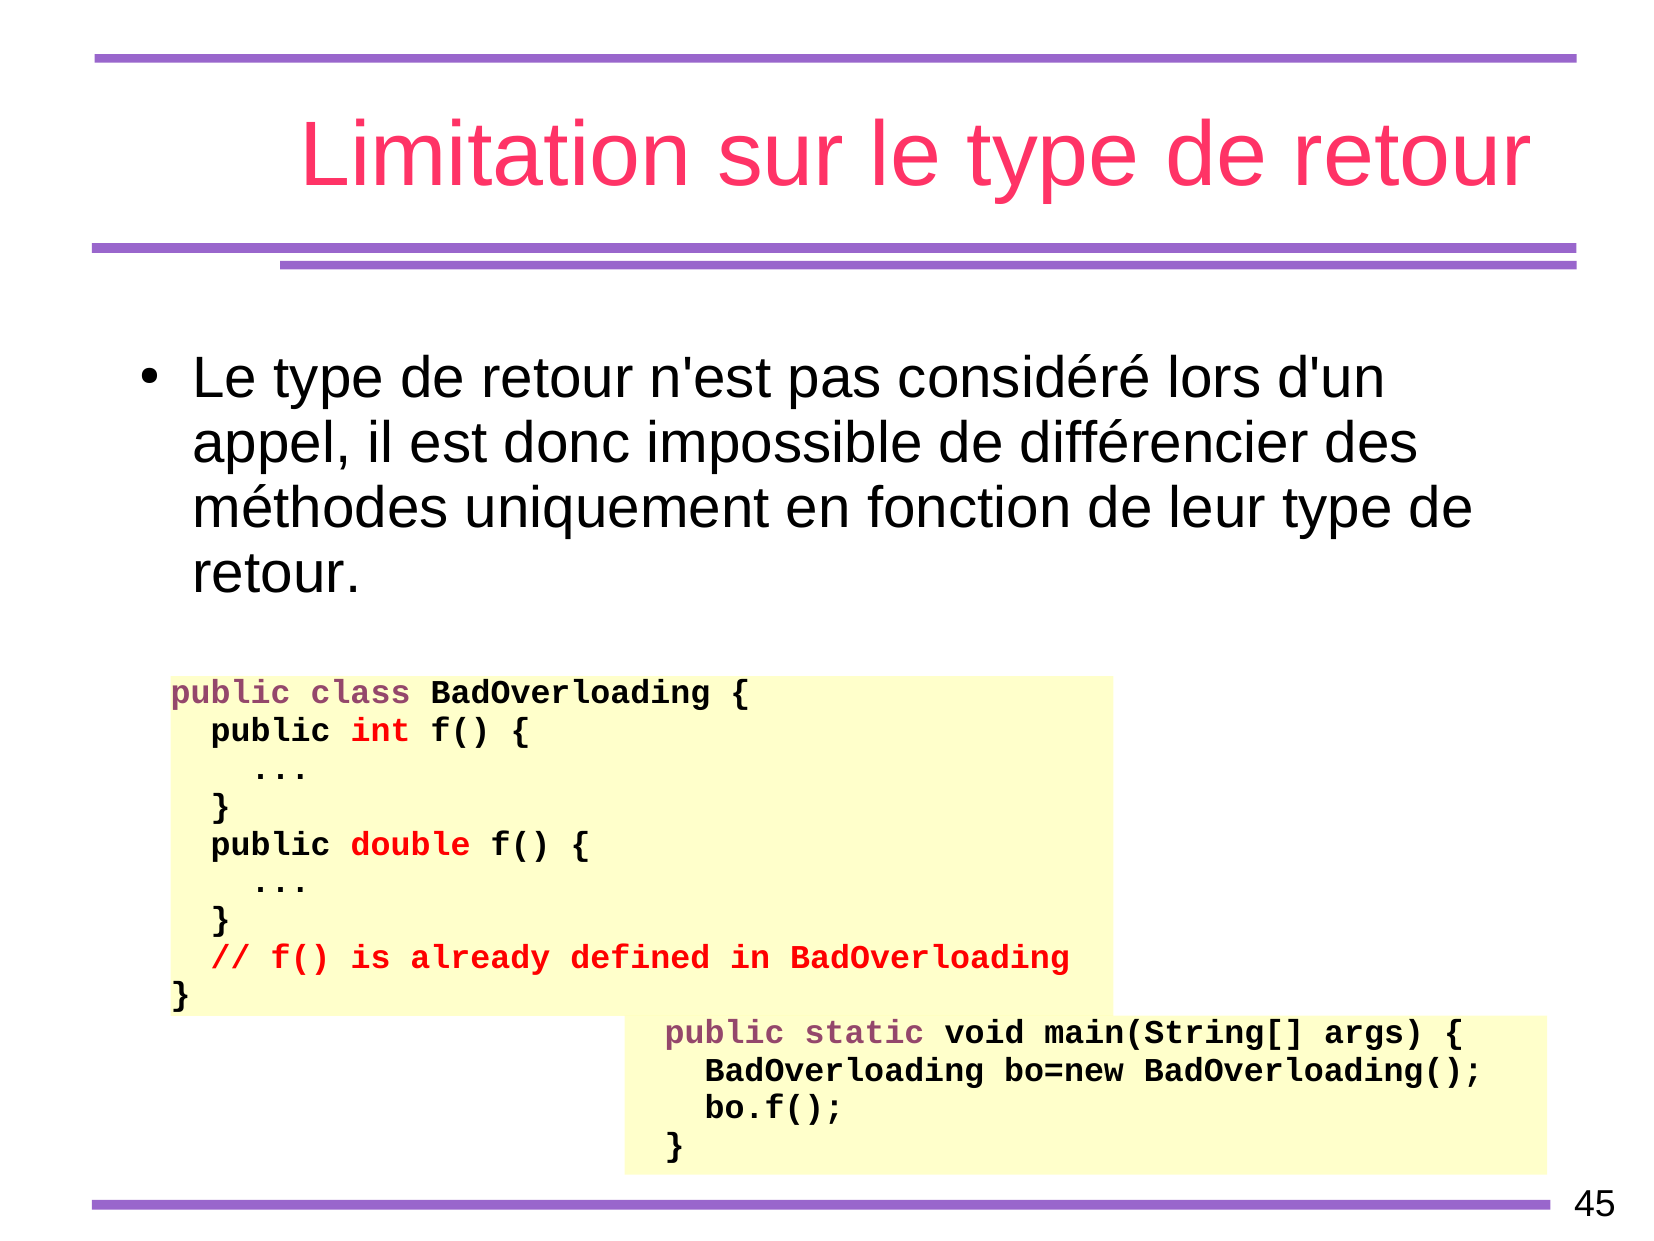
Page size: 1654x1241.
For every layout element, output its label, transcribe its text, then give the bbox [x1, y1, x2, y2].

title Limitation sur le type de retour [121, 49, 1534, 257]
text_box public class BadOverloading { public int f() { ... } public double f() { ... } // f() is already defined in BadOverloading } [170, 676, 1114, 1016]
text_box public static void main(String[] args) { BadOverloading bo=new BadOverloading(); bo.f(); } [624, 1015, 1548, 1175]
list Le type de retour n'est pas considéré lors d'un appel, il est donc impossible de différencier des méthodes uniquement en fonction de leur type de retour. [121, 344, 1534, 1127]
